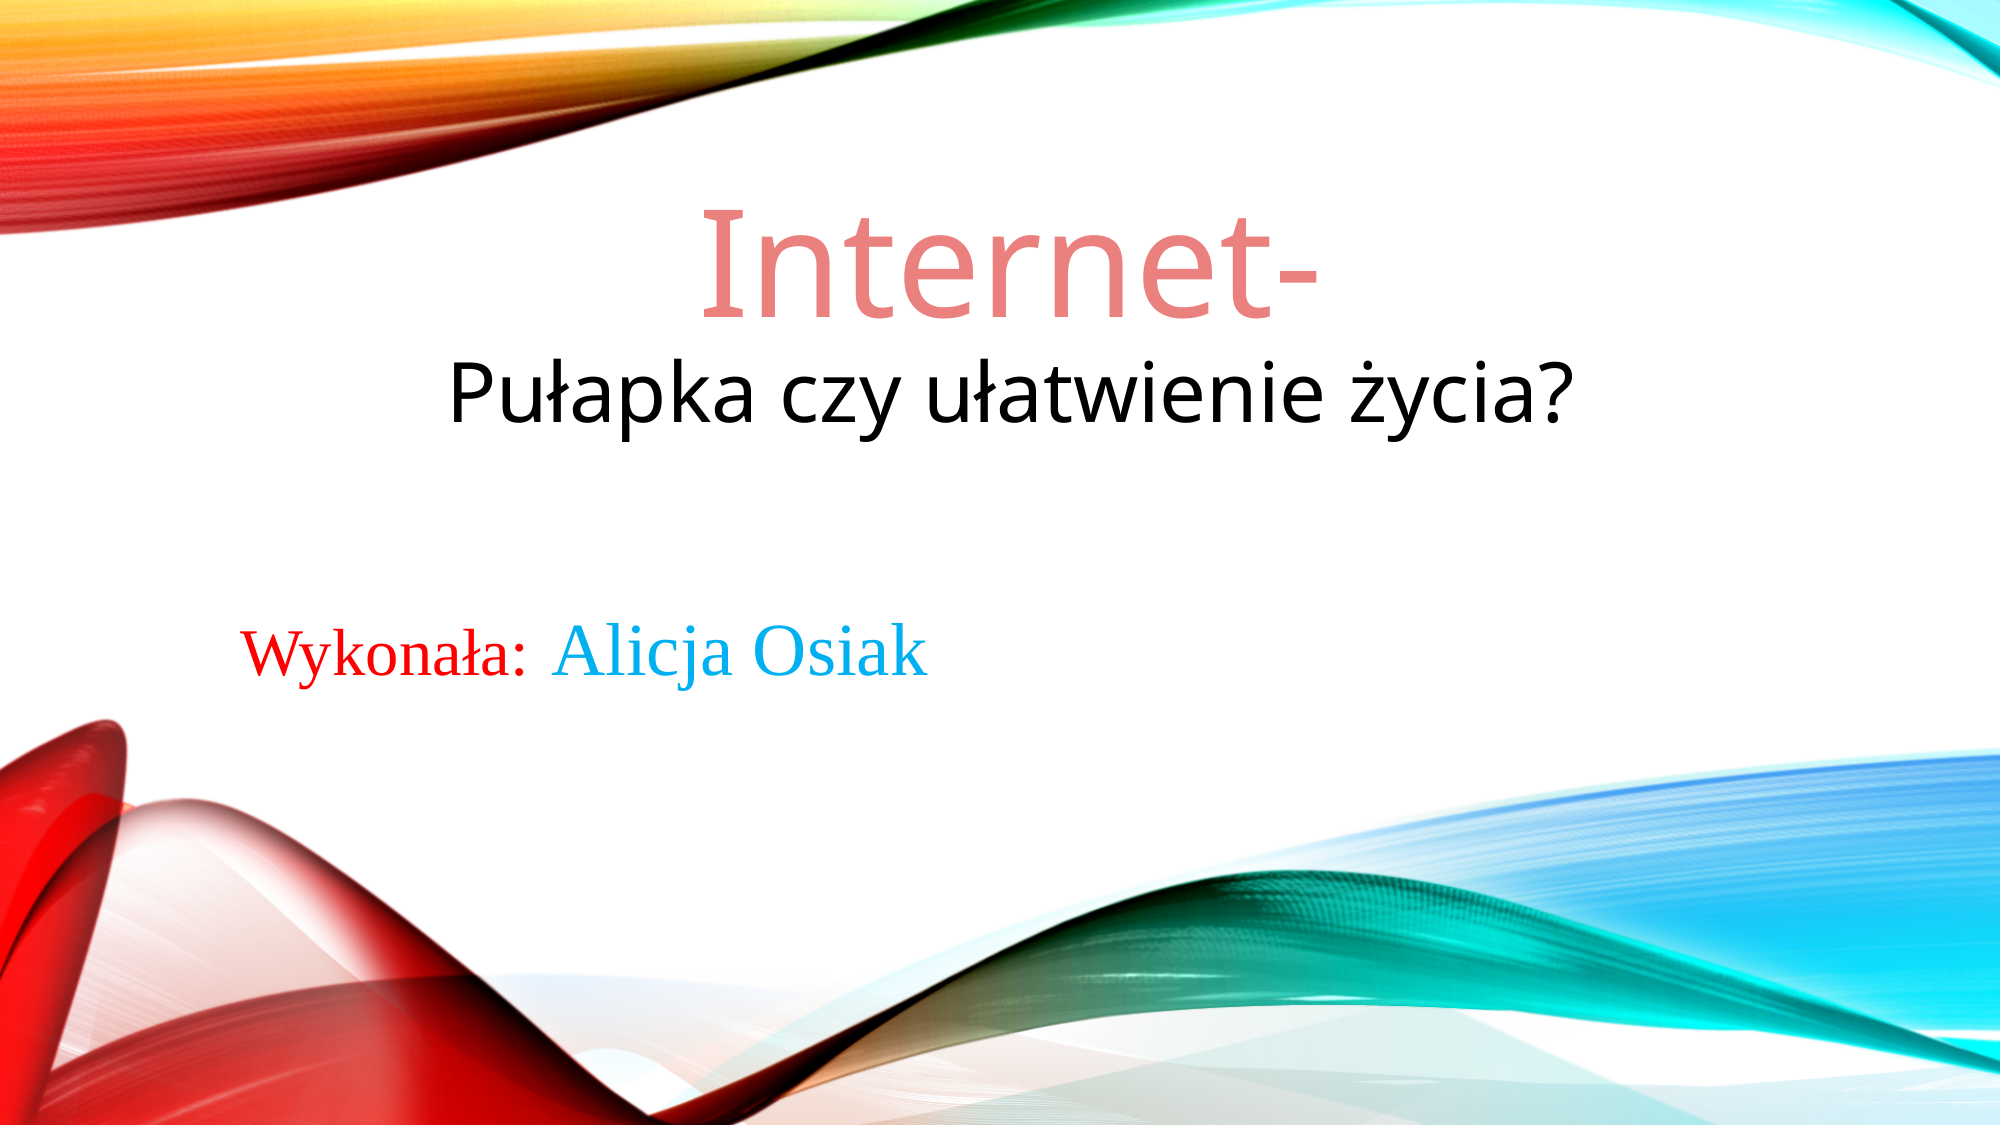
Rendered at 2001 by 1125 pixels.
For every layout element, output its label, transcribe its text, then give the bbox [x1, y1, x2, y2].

title Internet- Pułapka czy ułatwienie życia? [225, 181, 1775, 595]
subtitle Wykonała: Alicja Osiak [225, 595, 1775, 803]
